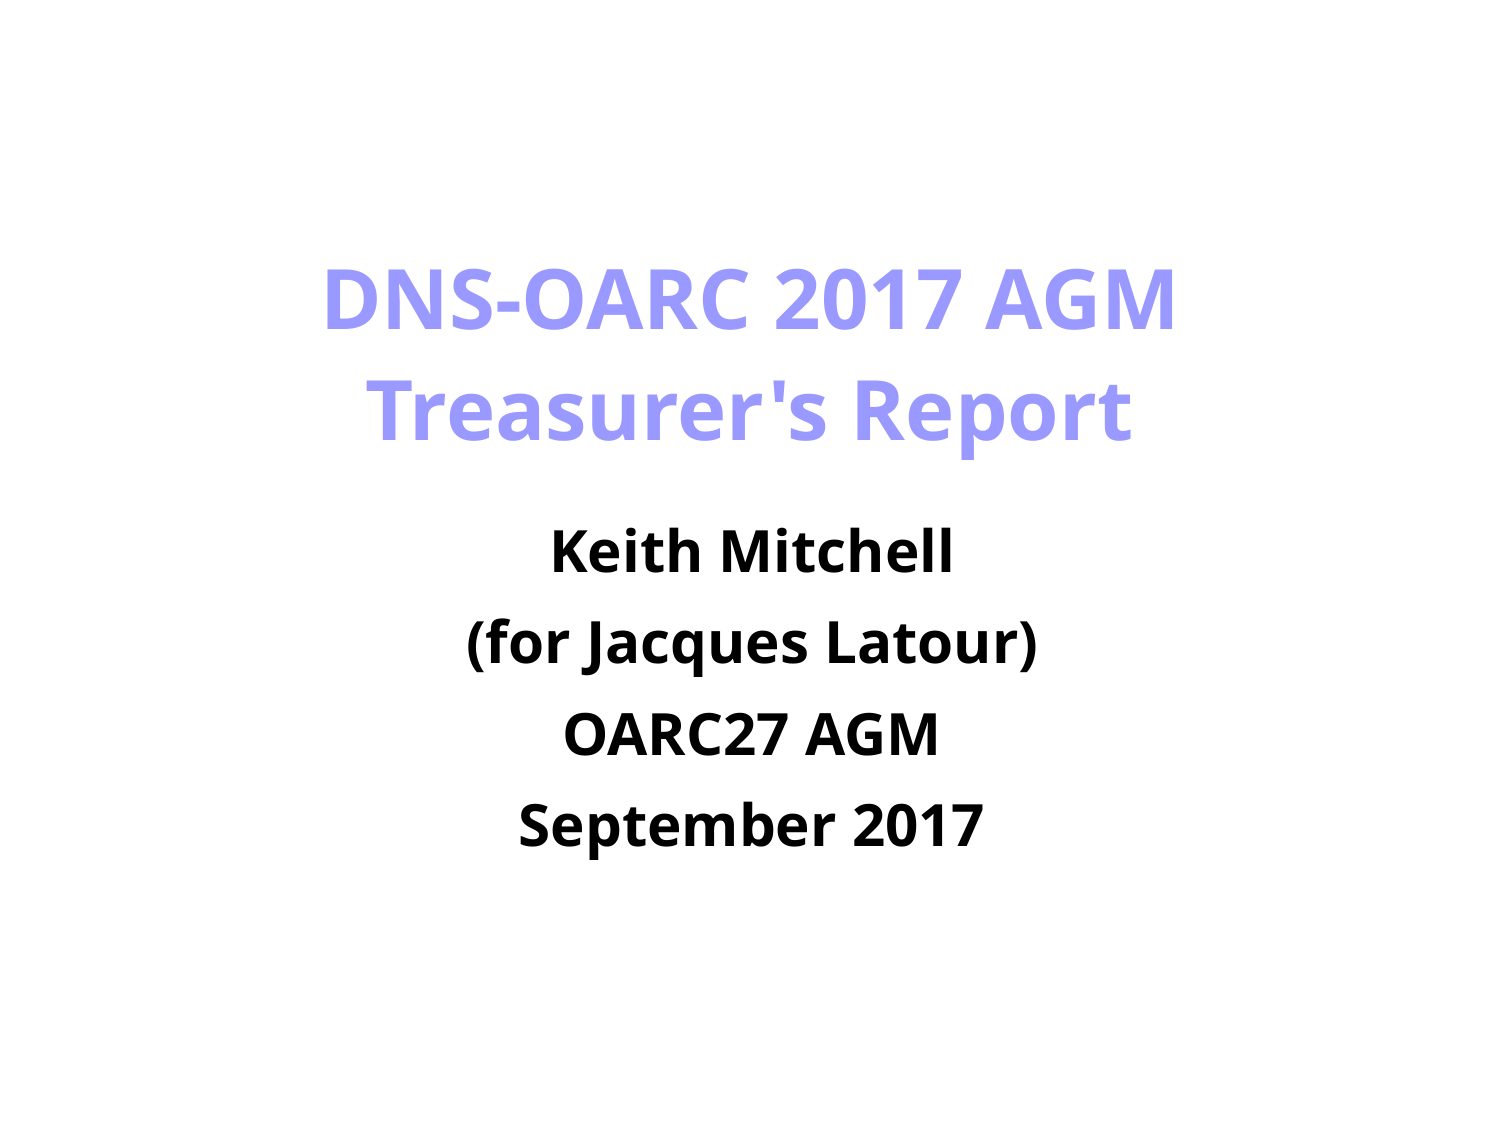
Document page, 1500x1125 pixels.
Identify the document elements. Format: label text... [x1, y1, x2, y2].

subtitle Keith Mitchell (for Jacques Latour) OARC27 AGM September 2017 [189, 487, 1240, 885]
title DNS-OARC 2017 AGM Treasurer's Report [112, 256, 1388, 448]
